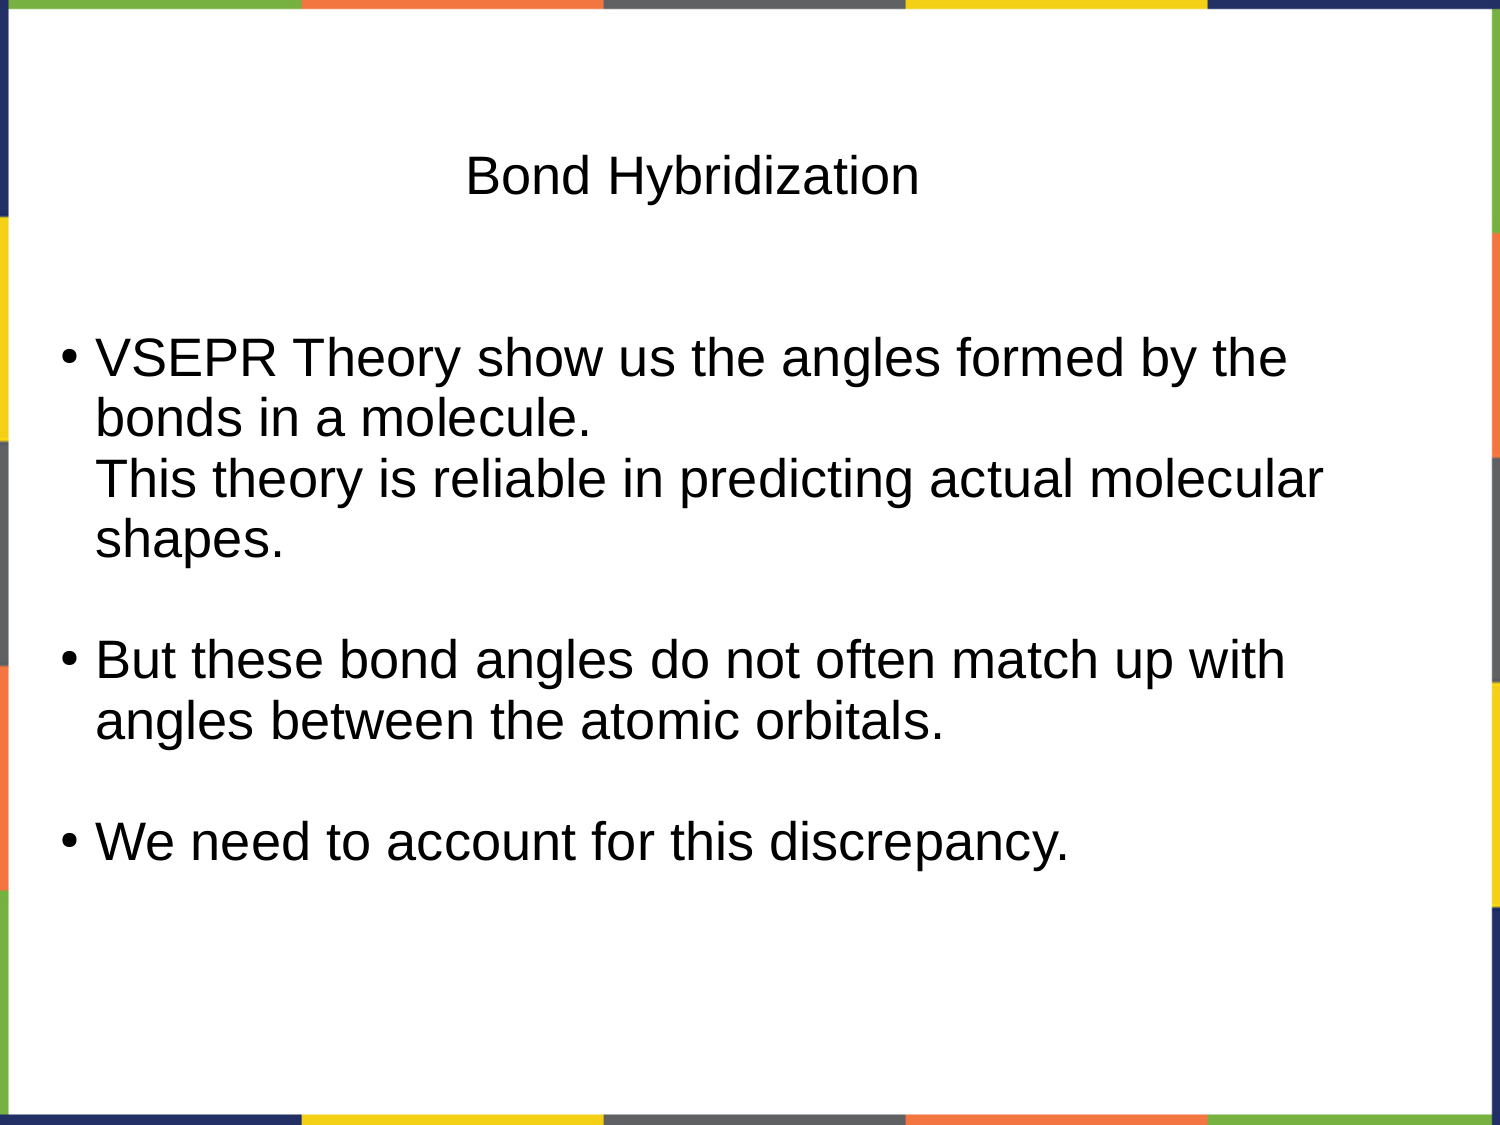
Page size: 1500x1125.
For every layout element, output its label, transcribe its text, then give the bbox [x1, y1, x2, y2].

picture [0, 0, 1500, 1125]
text_box Bond Hybridization VSEPR Theory show us the angles formed by the bonds in a molecule. This theory is reliable in predicting actual molecular shapes. But these bond angles do not often match up with angles between the atomic orbitals. We need to account for this discrepancy. [45, 138, 1426, 880]
